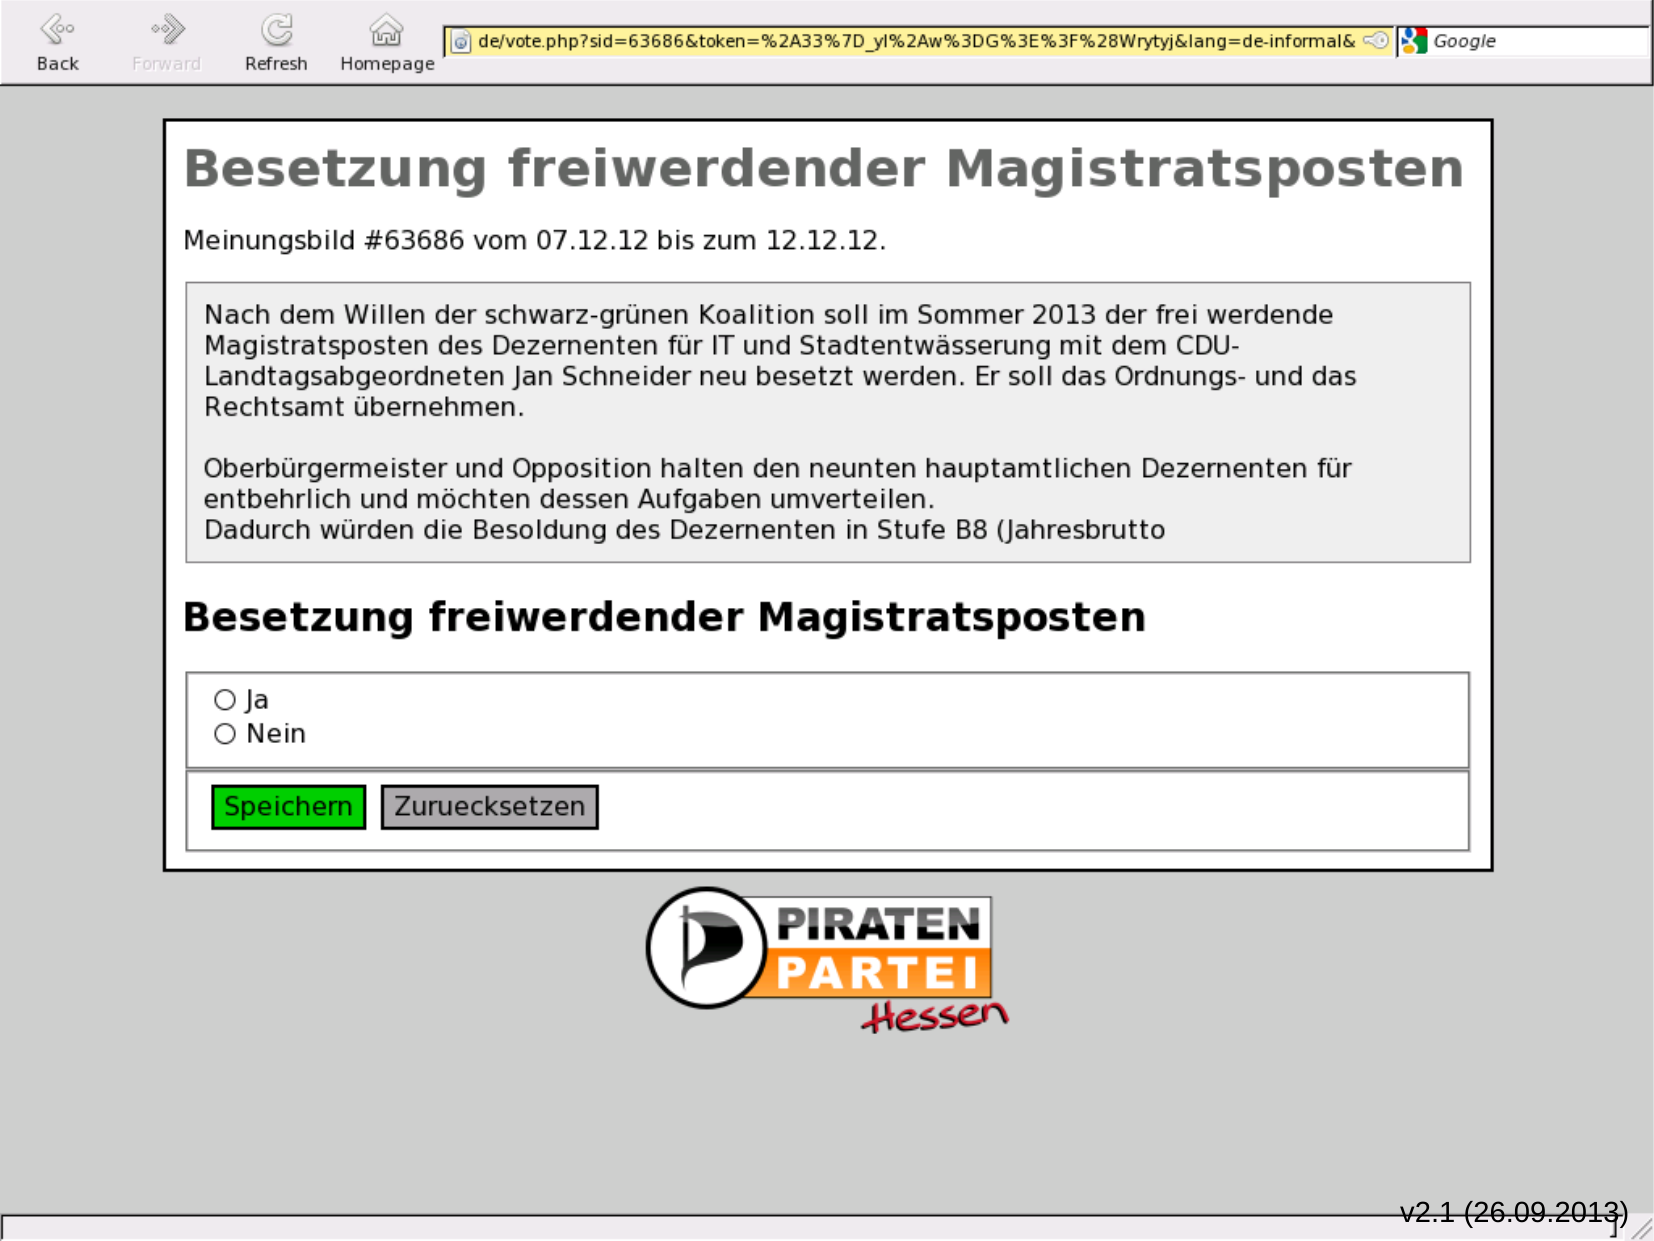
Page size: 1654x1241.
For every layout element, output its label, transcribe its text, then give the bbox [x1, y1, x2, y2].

list v2.1 (26.09.2013) [1358, 1192, 1654, 1241]
picture [0, 0, 1654, 1241]
